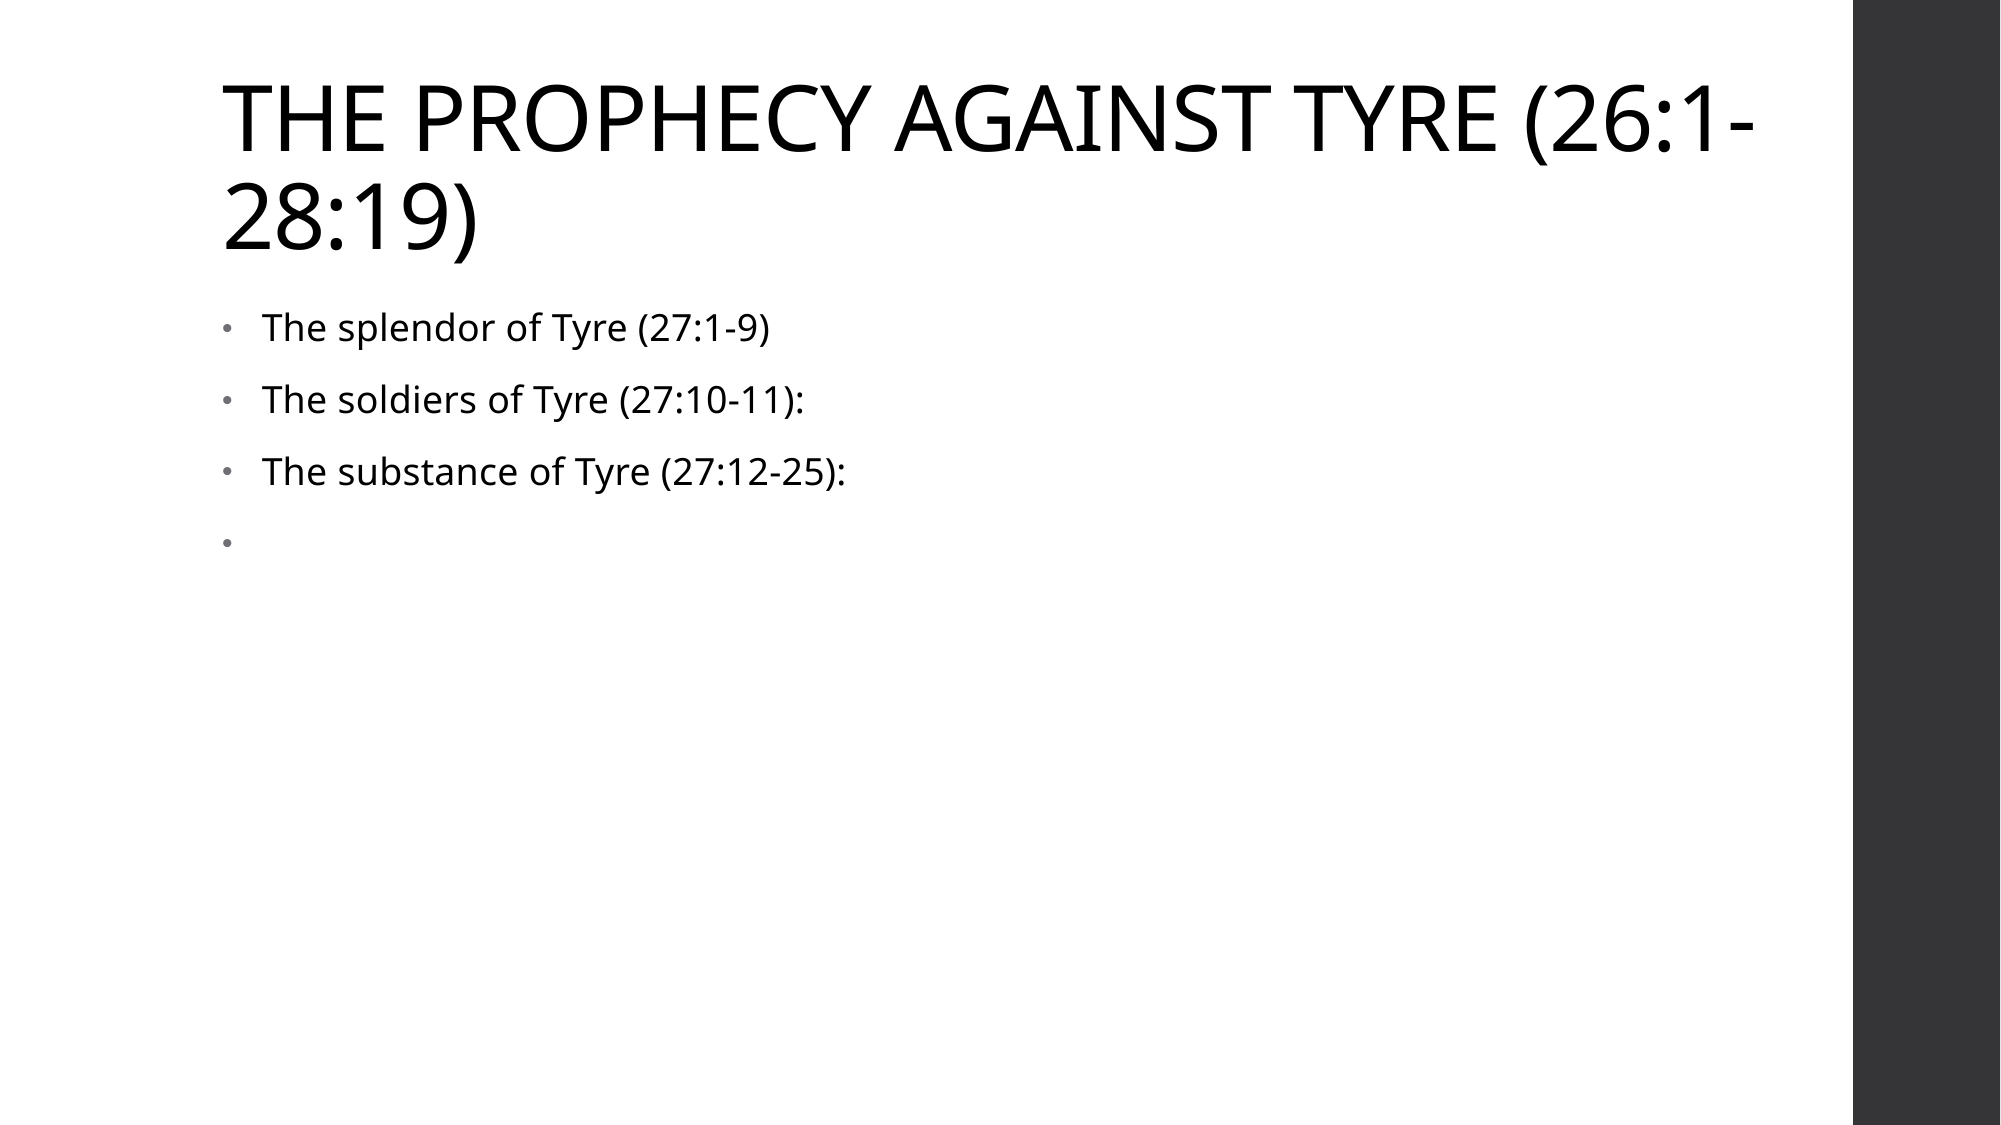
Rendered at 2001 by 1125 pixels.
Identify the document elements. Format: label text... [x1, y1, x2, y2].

list The splendor of Tyre (27:1-9) The soldiers of Tyre (27:10-11): The substance of Tyre (27:12-25): [206, 299, 1617, 1014]
title THE PROPHECY AGAINST TYRE (26:1-28:19) [206, 60, 1797, 278]
